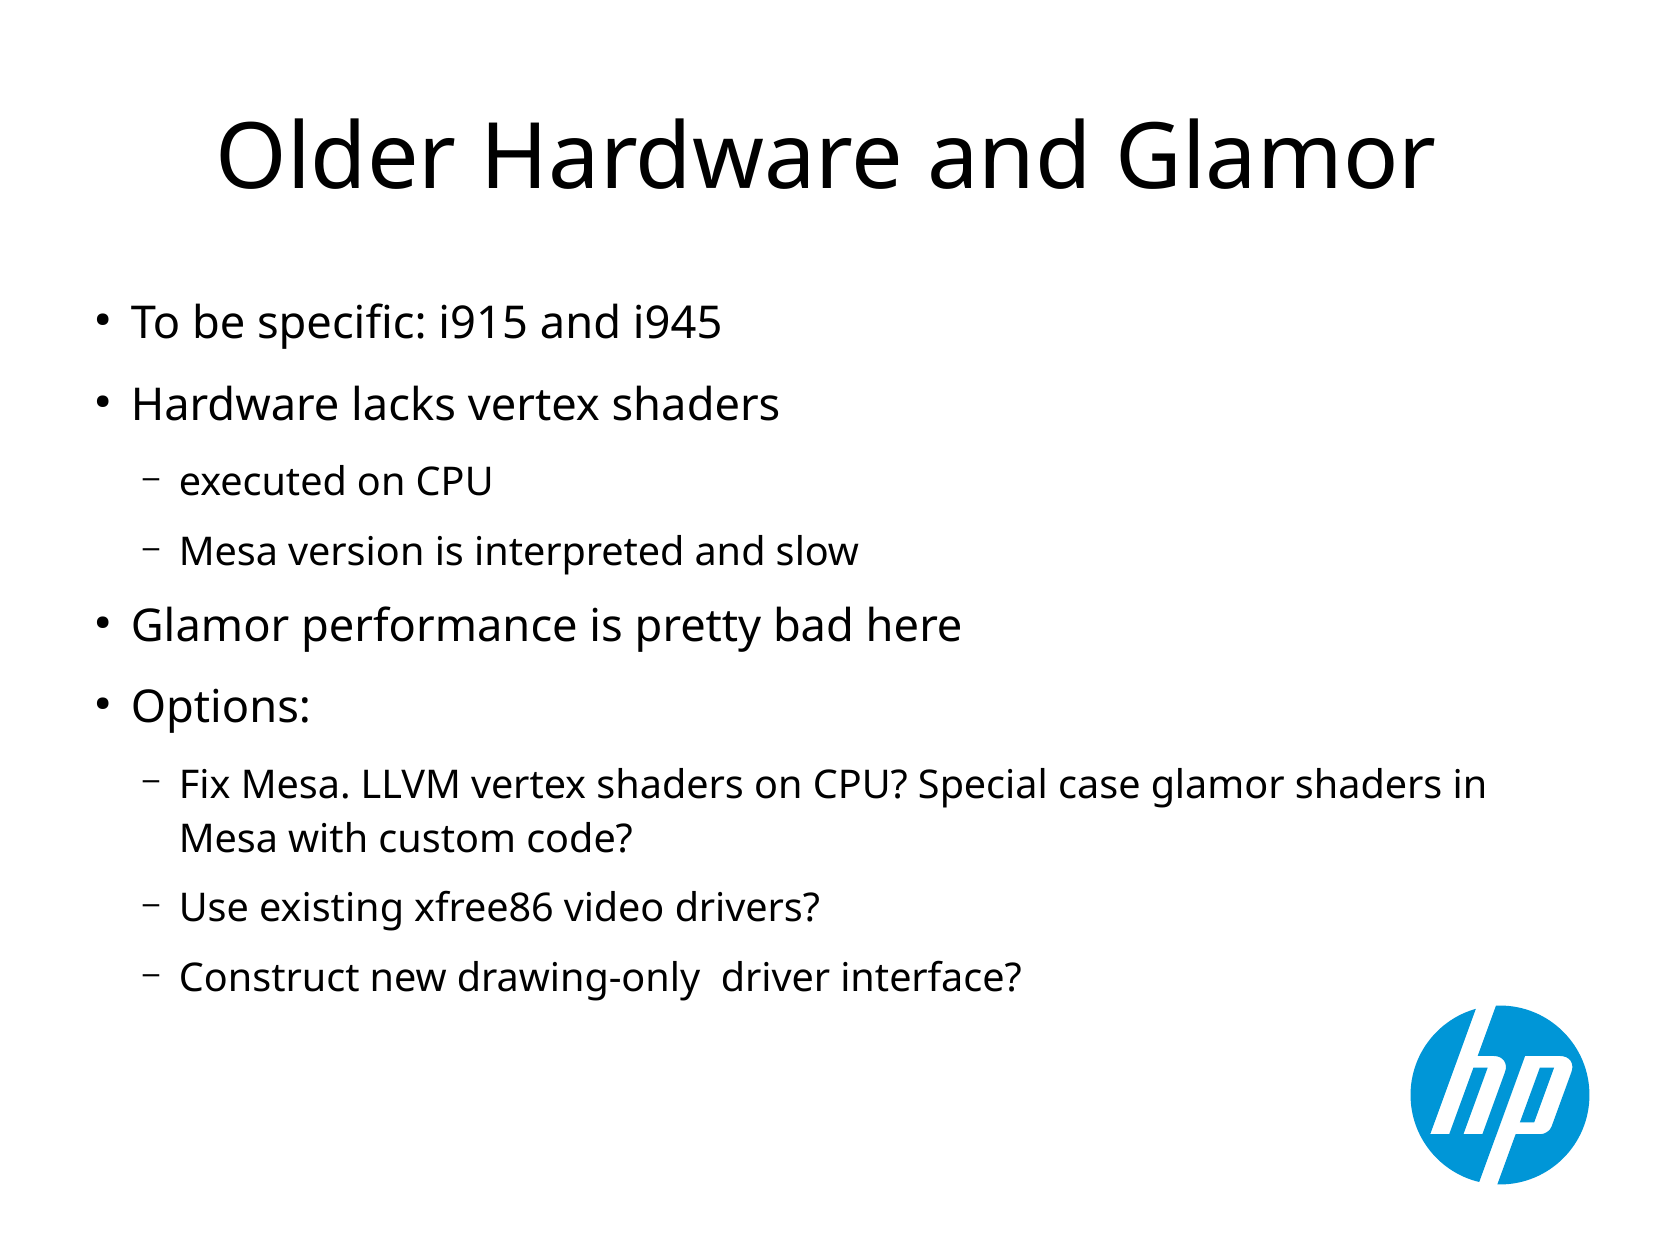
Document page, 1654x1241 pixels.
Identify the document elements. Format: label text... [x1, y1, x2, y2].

title Older Hardware and Glamor [82, 49, 1571, 257]
list To be specific: i915 and i945 Hardware lacks vertex shaders executed on CPU Mesa version is interpreted and slow Glamor performance is pretty bad here Options: Fix Mesa. LLVM vertex shaders on CPU? Special case glamor shaders in Mesa with custom code? Use existing xfree86 video drivers? Construct new drawing-only driver interface? [82, 290, 1571, 1010]
